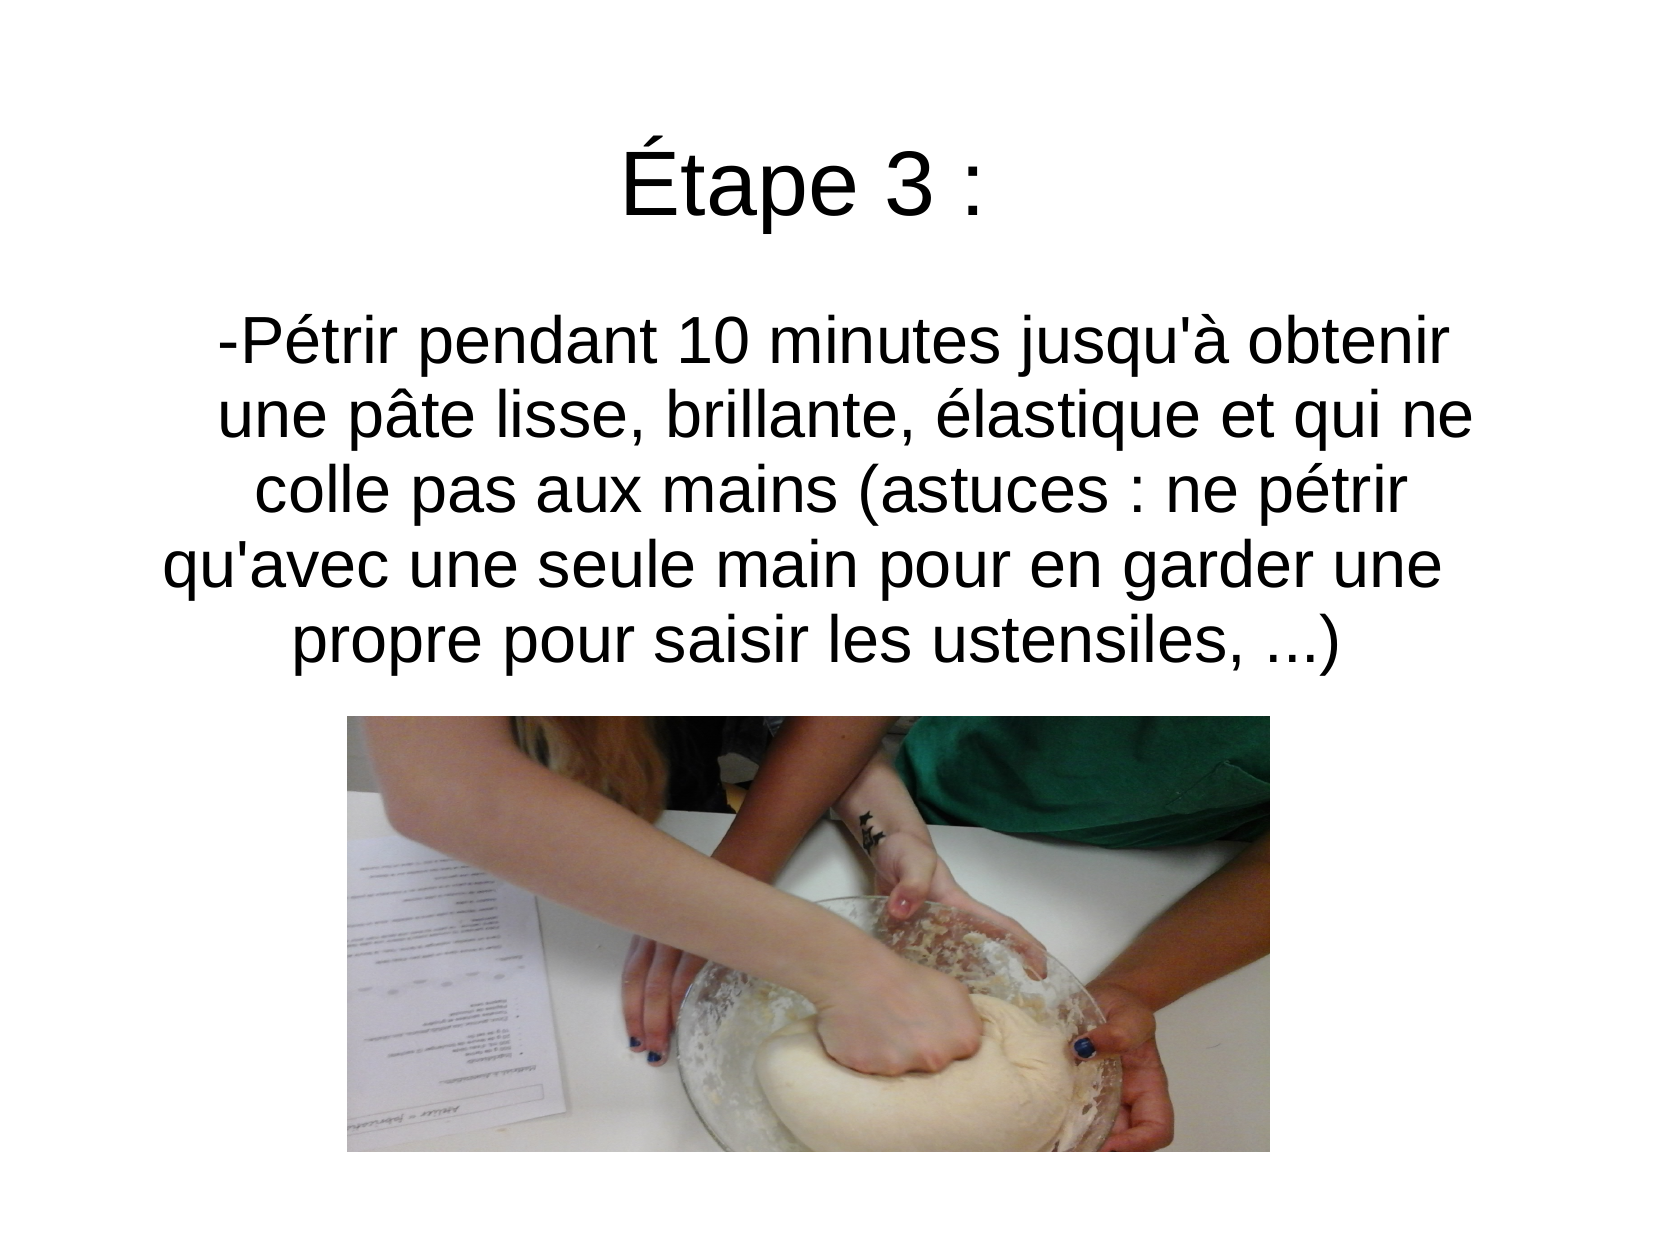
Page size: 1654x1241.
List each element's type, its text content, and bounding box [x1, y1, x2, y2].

subtitle [61, 0, 1550, 1093]
text_box -Pétrir pendant 10 minutes jusqu'à obtenir une pâte lisse, brillante, élastique et qui ne colle pas aux mains (astuces : ne pétrir qu'avec une seule main pour en garder une propre pour saisir les ustensiles, ...) [147, 295, 1536, 684]
picture [347, 716, 1270, 1152]
